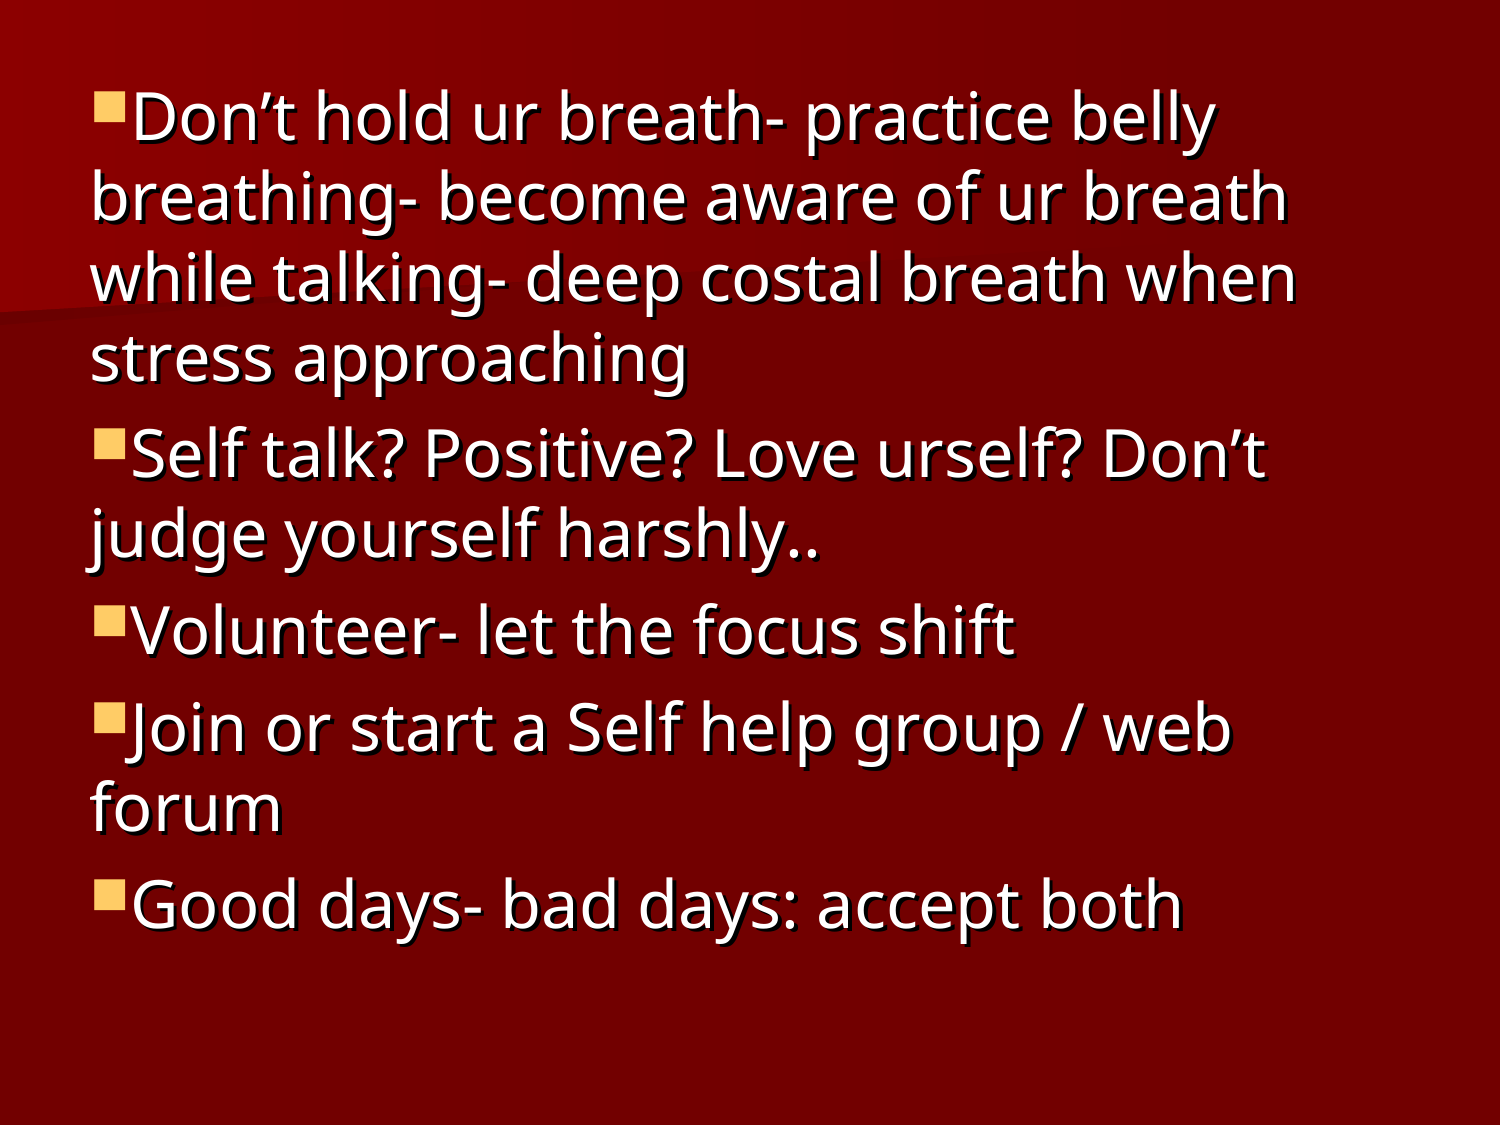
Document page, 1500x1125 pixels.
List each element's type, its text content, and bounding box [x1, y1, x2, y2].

list Don’t hold ur breath- practice belly breathing- become aware of ur breath while talking- deep costal breath when stress approaching Self talk? Positive? Love urself? Don’t judge yourself harshly.. Volunteer- let the focus shift Join or start a Self help group / web forum Good days- bad days: accept both [75, 66, 1426, 1071]
